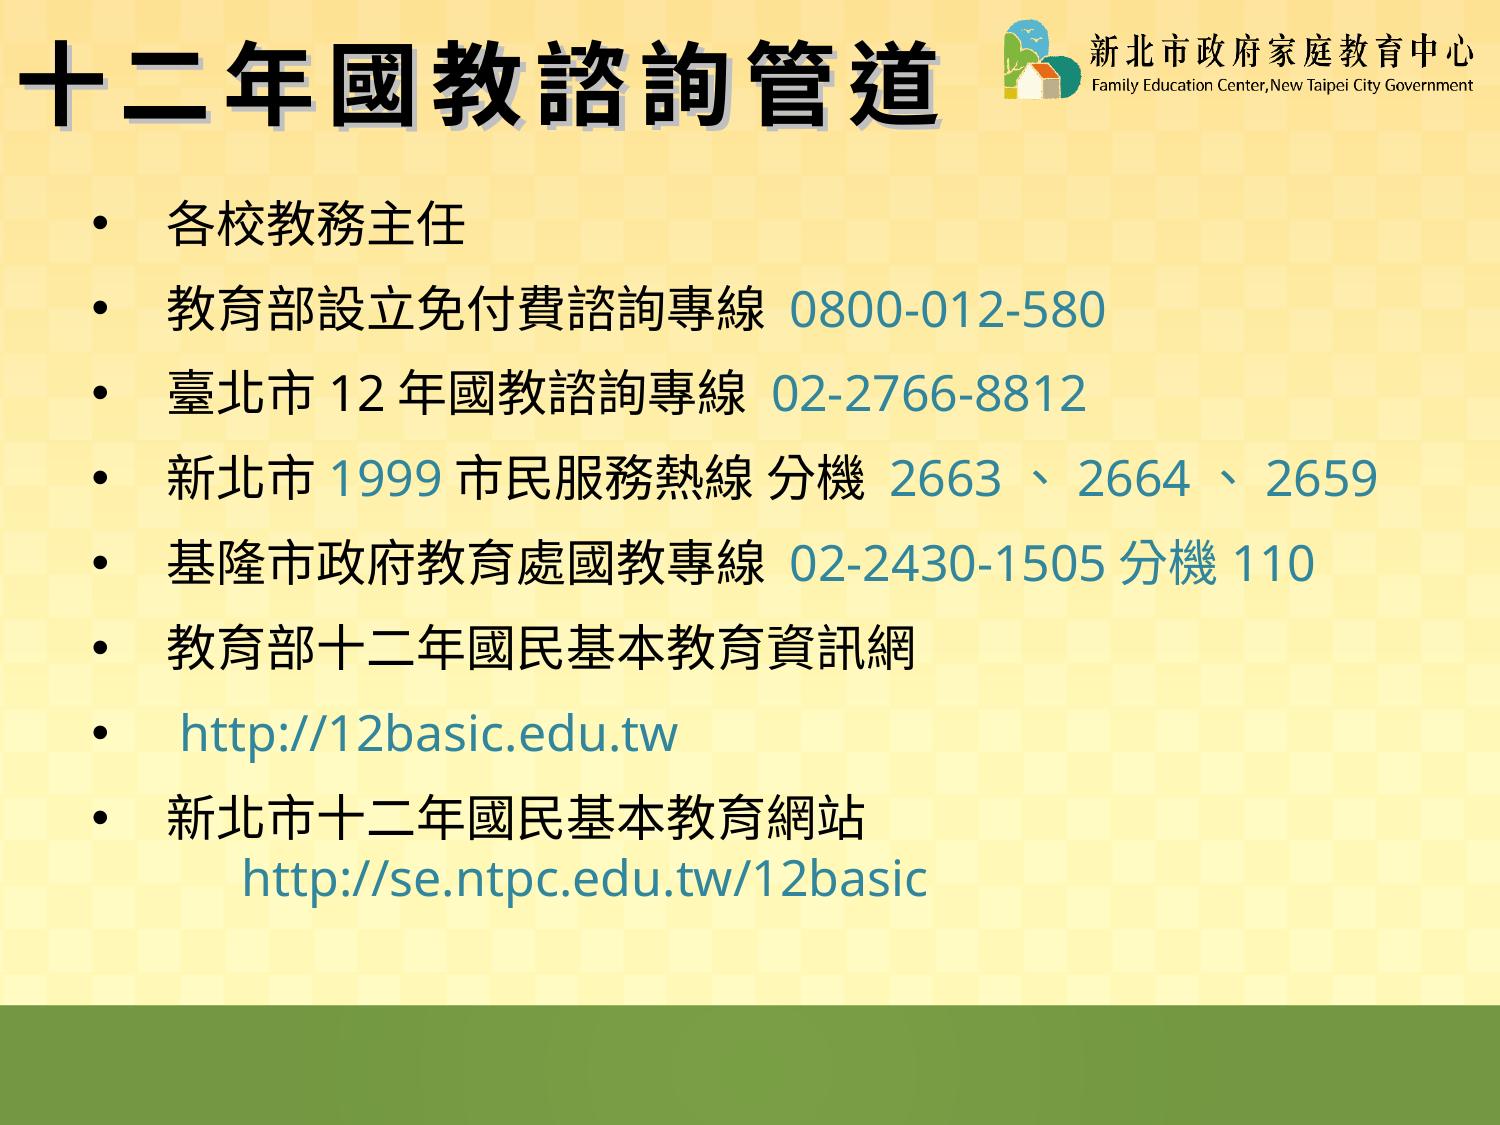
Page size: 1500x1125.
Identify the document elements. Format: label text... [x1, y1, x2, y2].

text_box 各校教務主任 教育部設立免付費諮詢專線 0800-012-580 臺北市12年國教諮詢專線 02-2766-8812 新北市1999市民服務熱線 分機 2663、2664、2659 基隆市政府教育處國教專線 02-2430-1505分機110 教育部十二年國民基本教育資訊網 http://12basic.edu.tw 新北市十二年國民基本教育網站 http://se.ntpc.edu.tw/12basic [76, 184, 1436, 993]
text_box 十二年國教諮詢管道 [0, 19, 969, 146]
